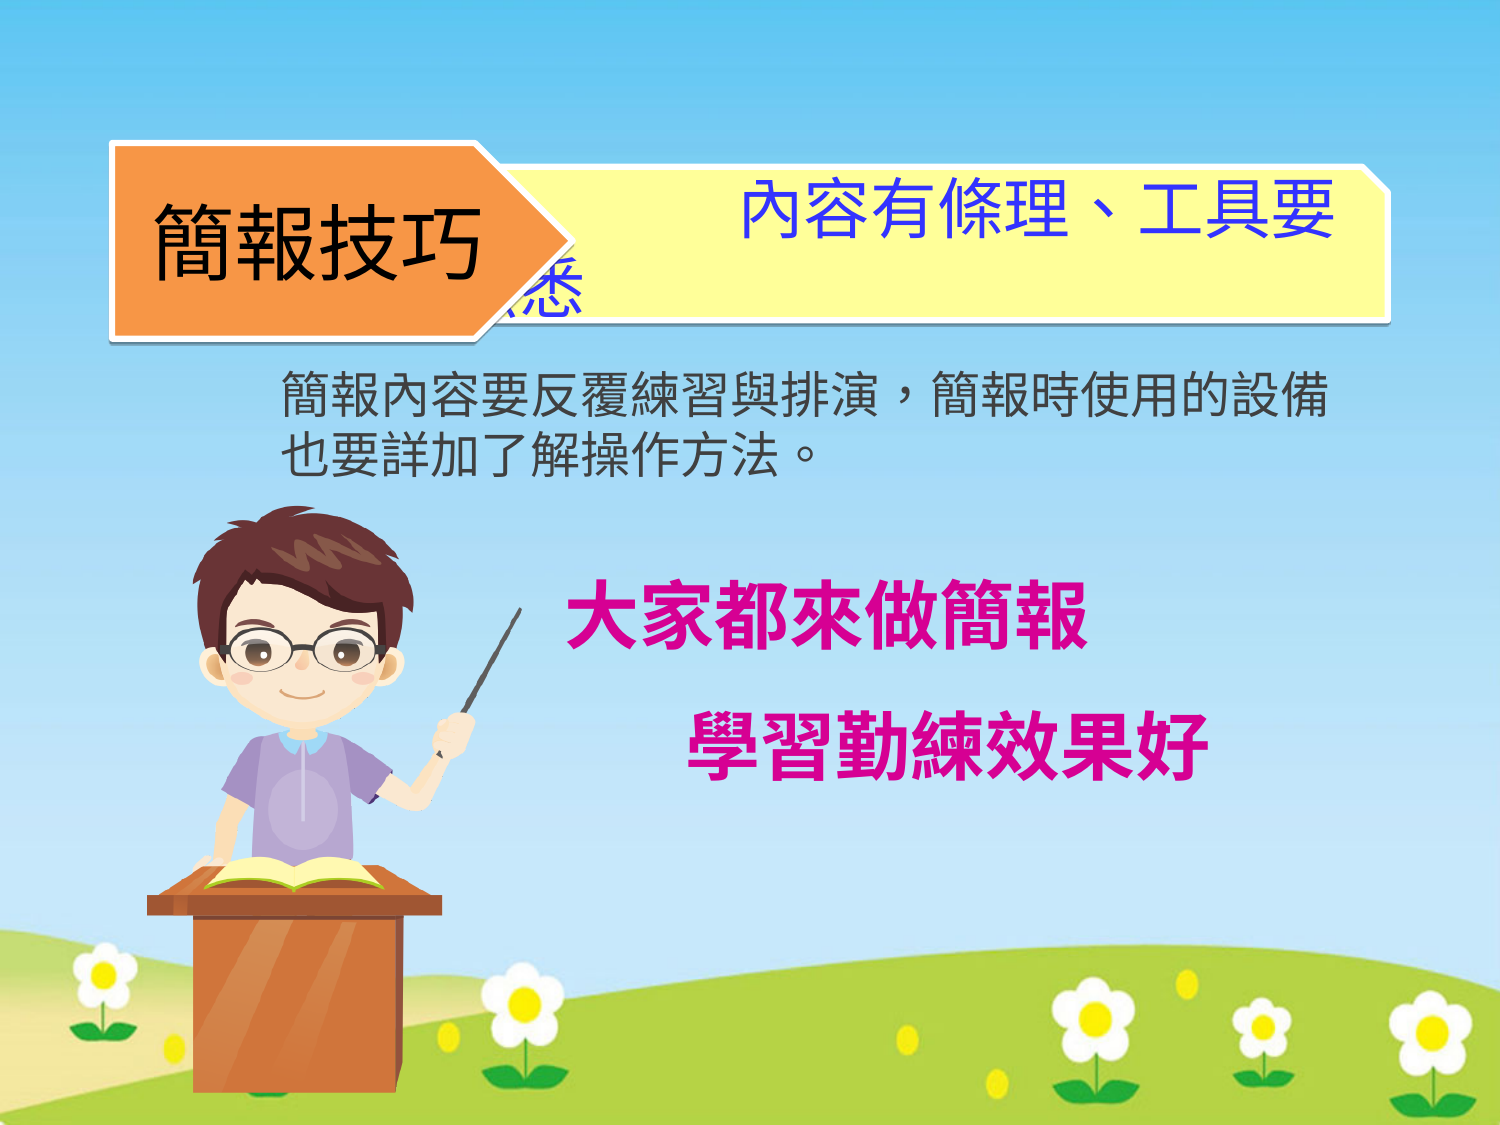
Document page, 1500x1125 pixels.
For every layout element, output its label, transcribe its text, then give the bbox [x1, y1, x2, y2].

text_box 大家都來做簡報 [531, 561, 1122, 666]
text_box 內容有條理、工具要熟悉 [523, 280, 543, 292]
text_box 簡報技巧 [112, 142, 573, 339]
text_box 內容有條理、工具要熟悉 [494, 166, 1388, 321]
text_box 簡報內容要反覆練習與排演，簡報時使用的設備也要詳加了解操作方法。 [265, 356, 1387, 492]
picture [0, 0, 1500, 1125]
text_box 學習勤練效果好 [652, 692, 1244, 798]
